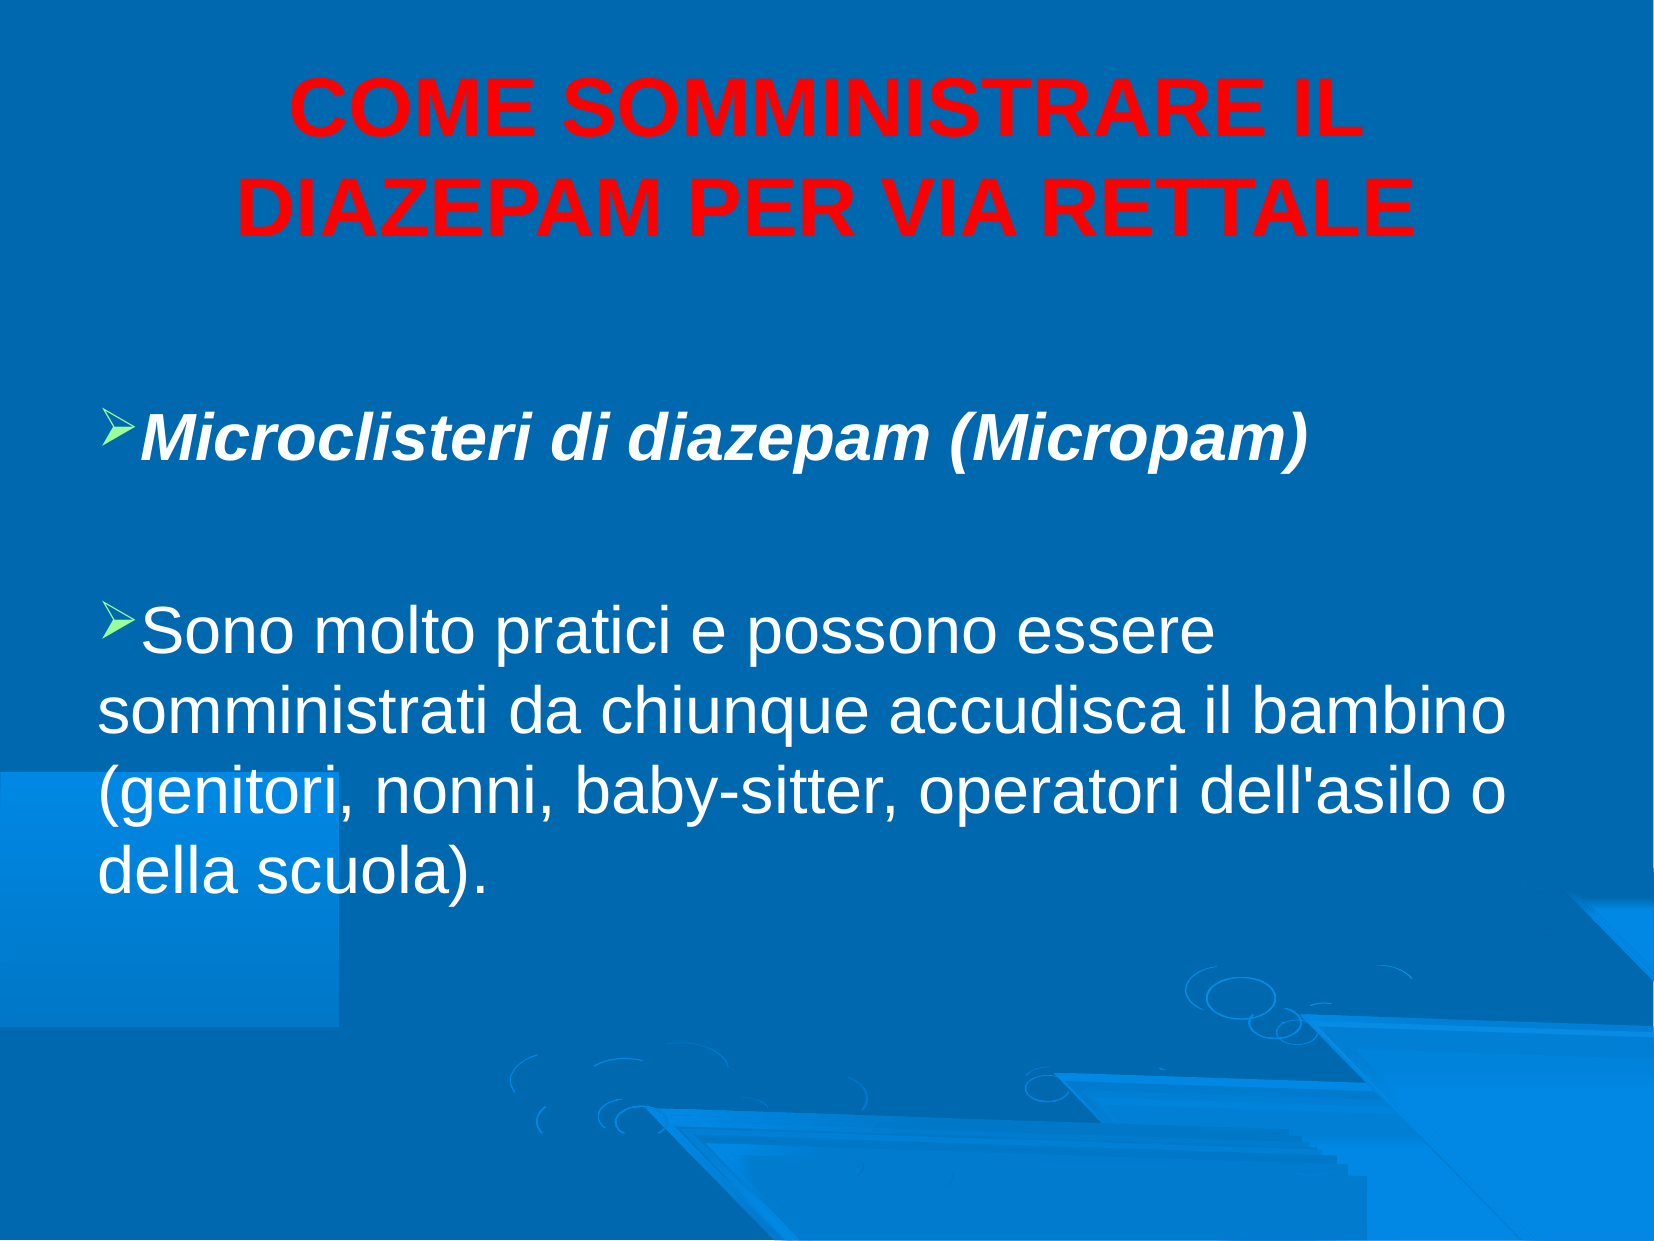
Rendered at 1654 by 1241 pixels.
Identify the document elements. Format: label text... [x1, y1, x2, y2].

title COME SOMMINISTRARE IL DIAZEPAM PER VIA RETTALE [82, 41, 1571, 266]
list Microclisteri di diazepam (Micropam) Sono molto pratici e possono essere somministrati da chiunque accudisca il bambino (genitori, nonni, baby-sitter, operatori dell'asilo o della scuola). [82, 289, 1571, 1010]
